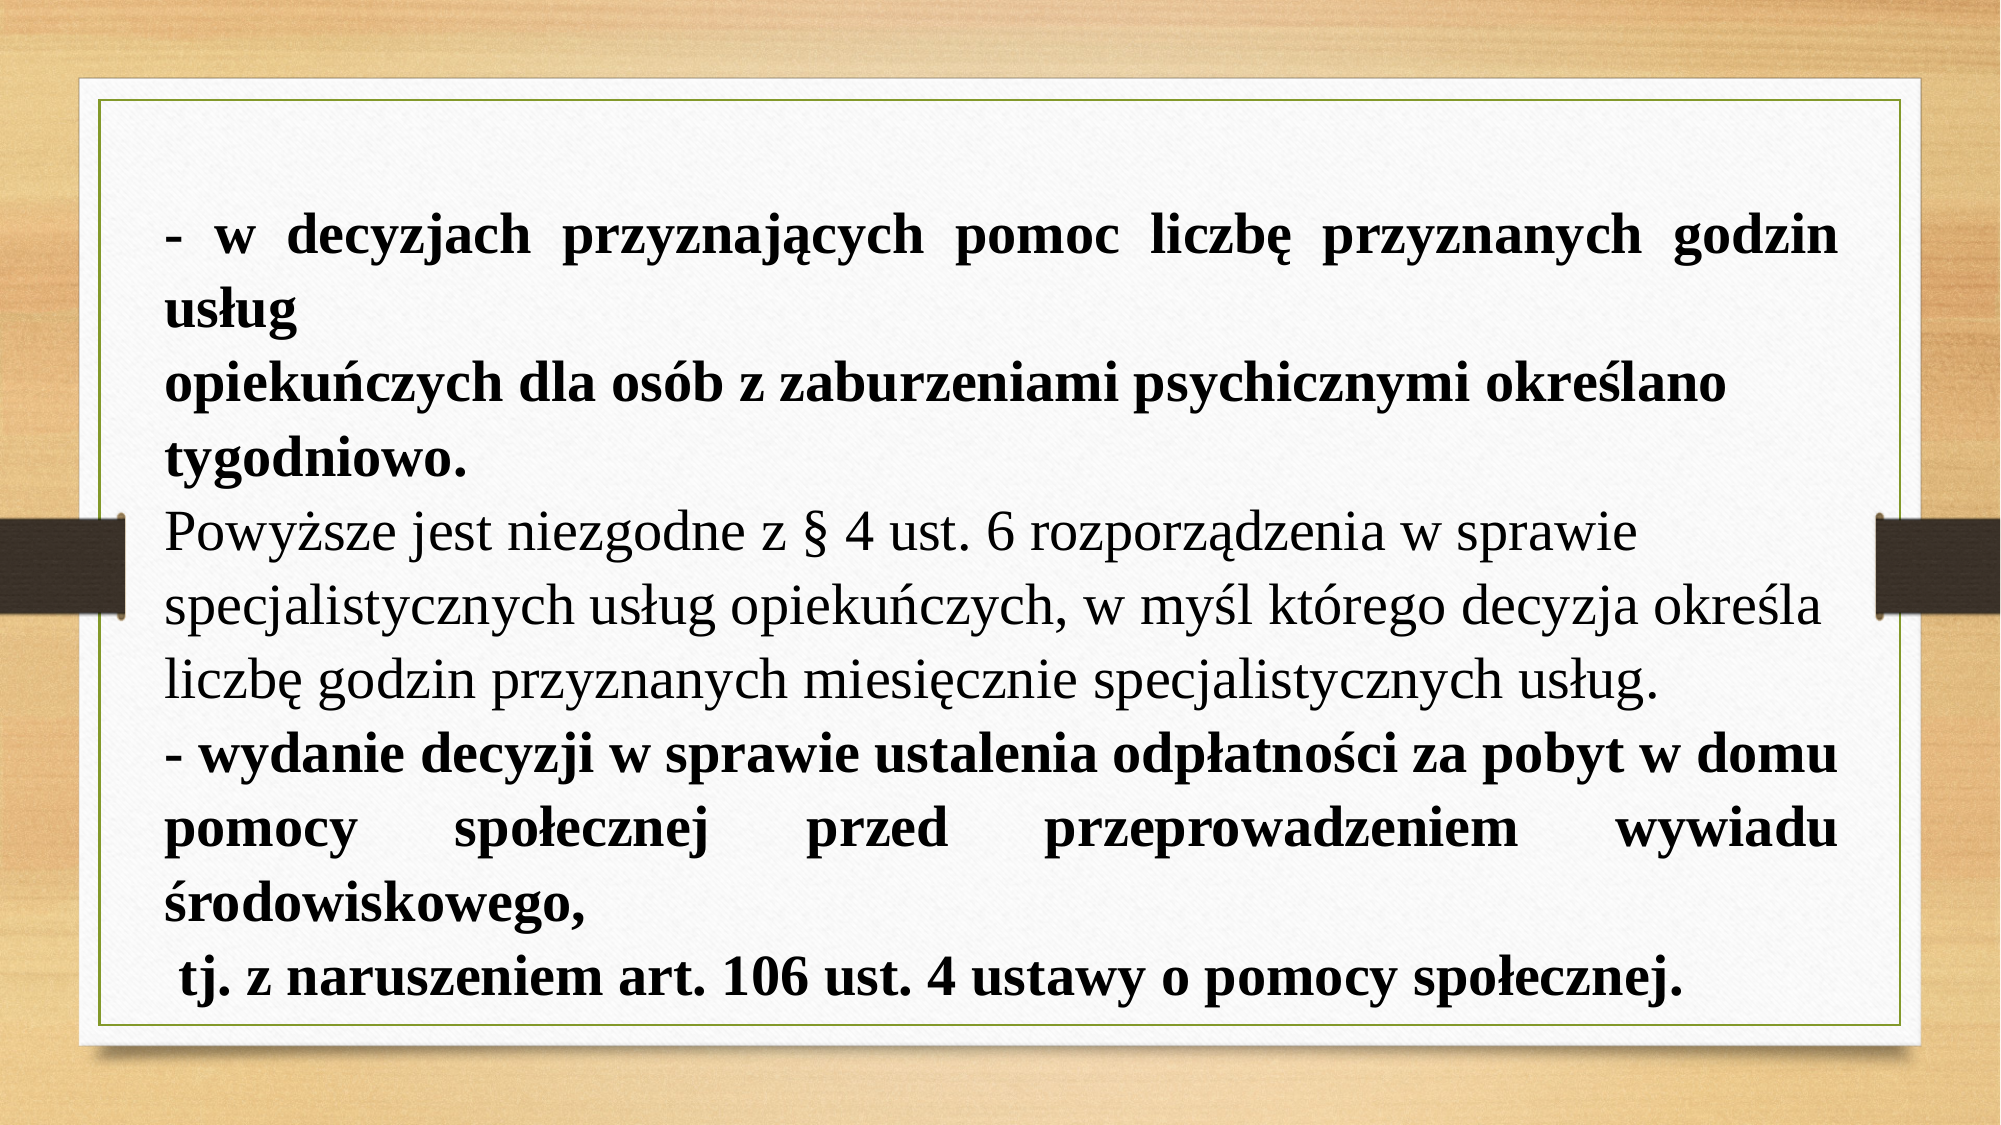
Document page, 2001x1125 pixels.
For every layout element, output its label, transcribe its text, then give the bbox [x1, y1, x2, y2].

text_box - w decyzjach przyznających pomoc liczbę przyznanych godzin usług opiekuńczych dla osób z zaburzeniami psychicznymi określano tygodniowo. Powyższe jest niezgodne z § 4 ust. 6 rozporządzenia w sprawie specjalistycznych usług opiekuńczych, w myśl którego decyzja określa liczbę godzin przyznanych miesięcznie specjalistycznych usług. - wydanie decyzji w sprawie ustalenia odpłatności za pobyt w domu pomocy społecznej przed przeprowadzeniem wywiadu środowiskowego, tj. z naruszeniem art. 106 ust. 4 ustawy o pomocy społecznej. [149, 184, 1886, 976]
